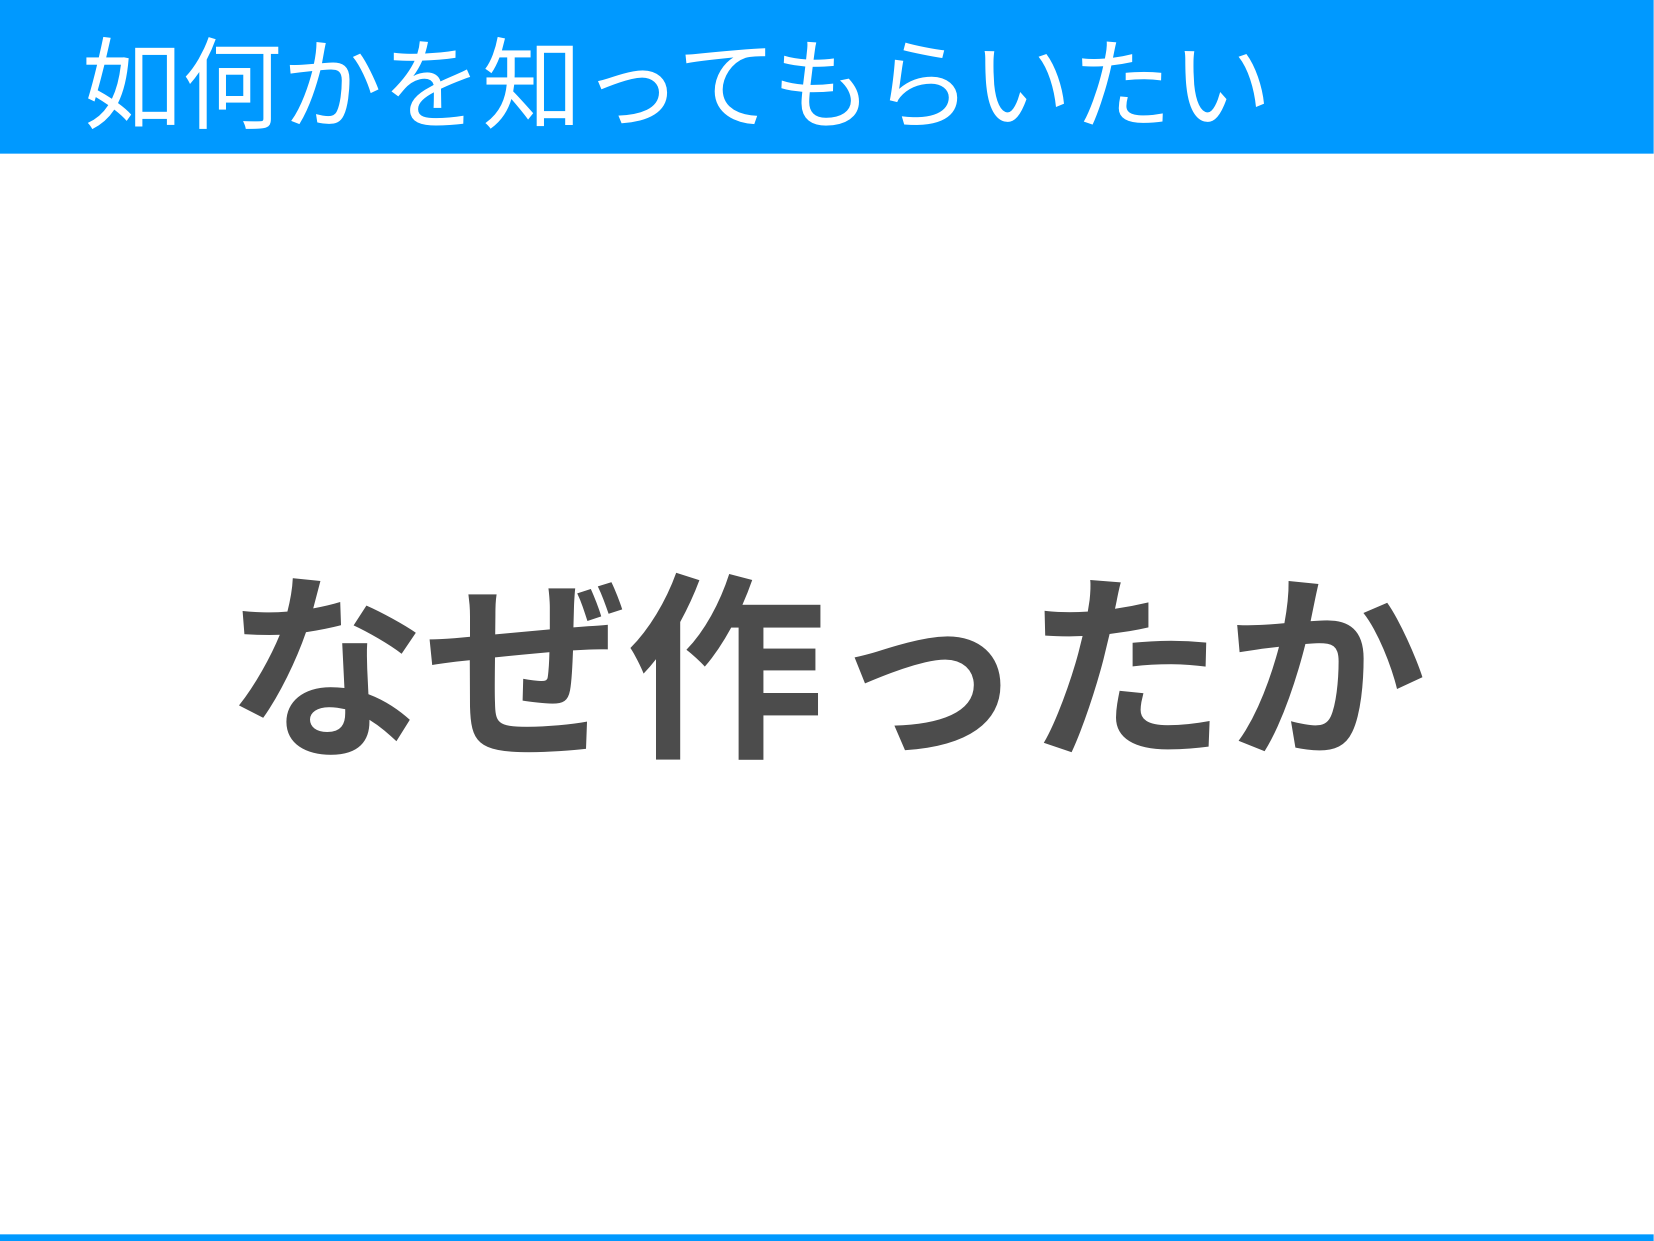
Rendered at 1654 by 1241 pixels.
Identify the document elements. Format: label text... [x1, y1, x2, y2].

title 如何かを知ってもらいたい [82, 3, 1571, 153]
list なぜ作ったか [82, 510, 1571, 862]
